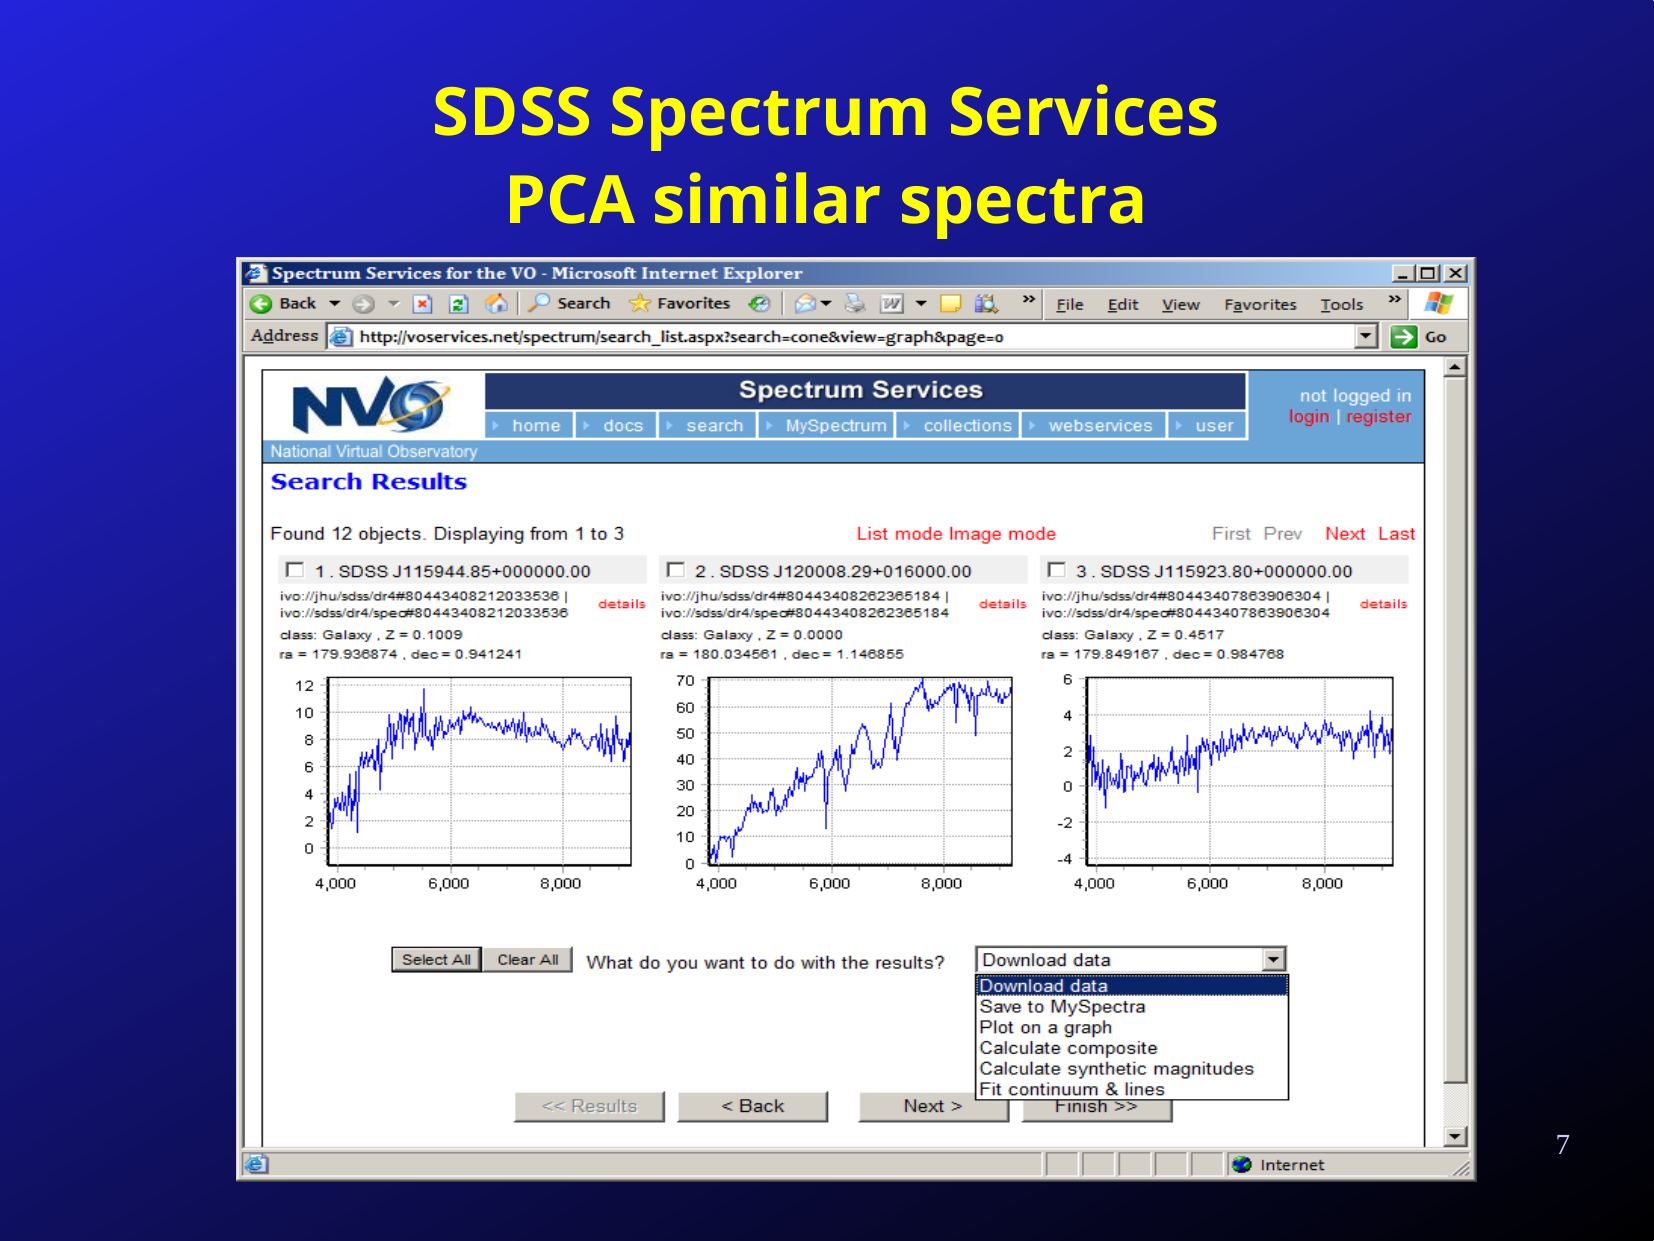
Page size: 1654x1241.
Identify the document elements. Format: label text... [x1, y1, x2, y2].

picture [236, 257, 1477, 1182]
title SDSS Spectrum Services PCA similar spectra [82, 56, 1571, 250]
